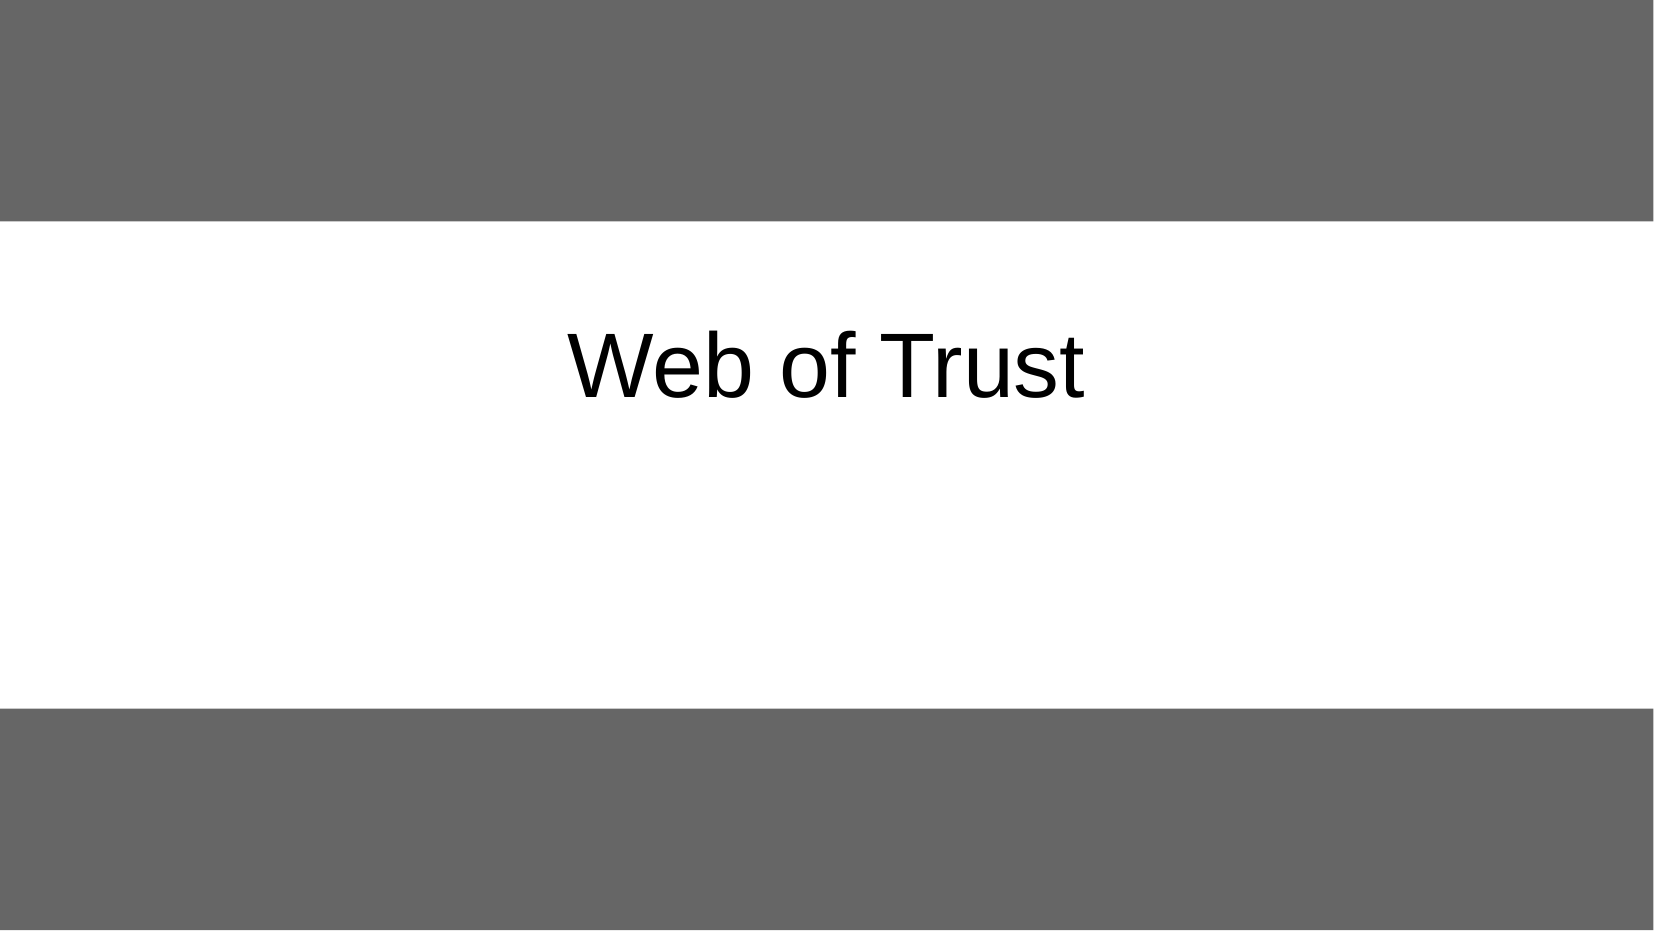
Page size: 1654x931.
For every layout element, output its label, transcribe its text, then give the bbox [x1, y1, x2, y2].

title Web of Trust [82, 248, 1571, 485]
